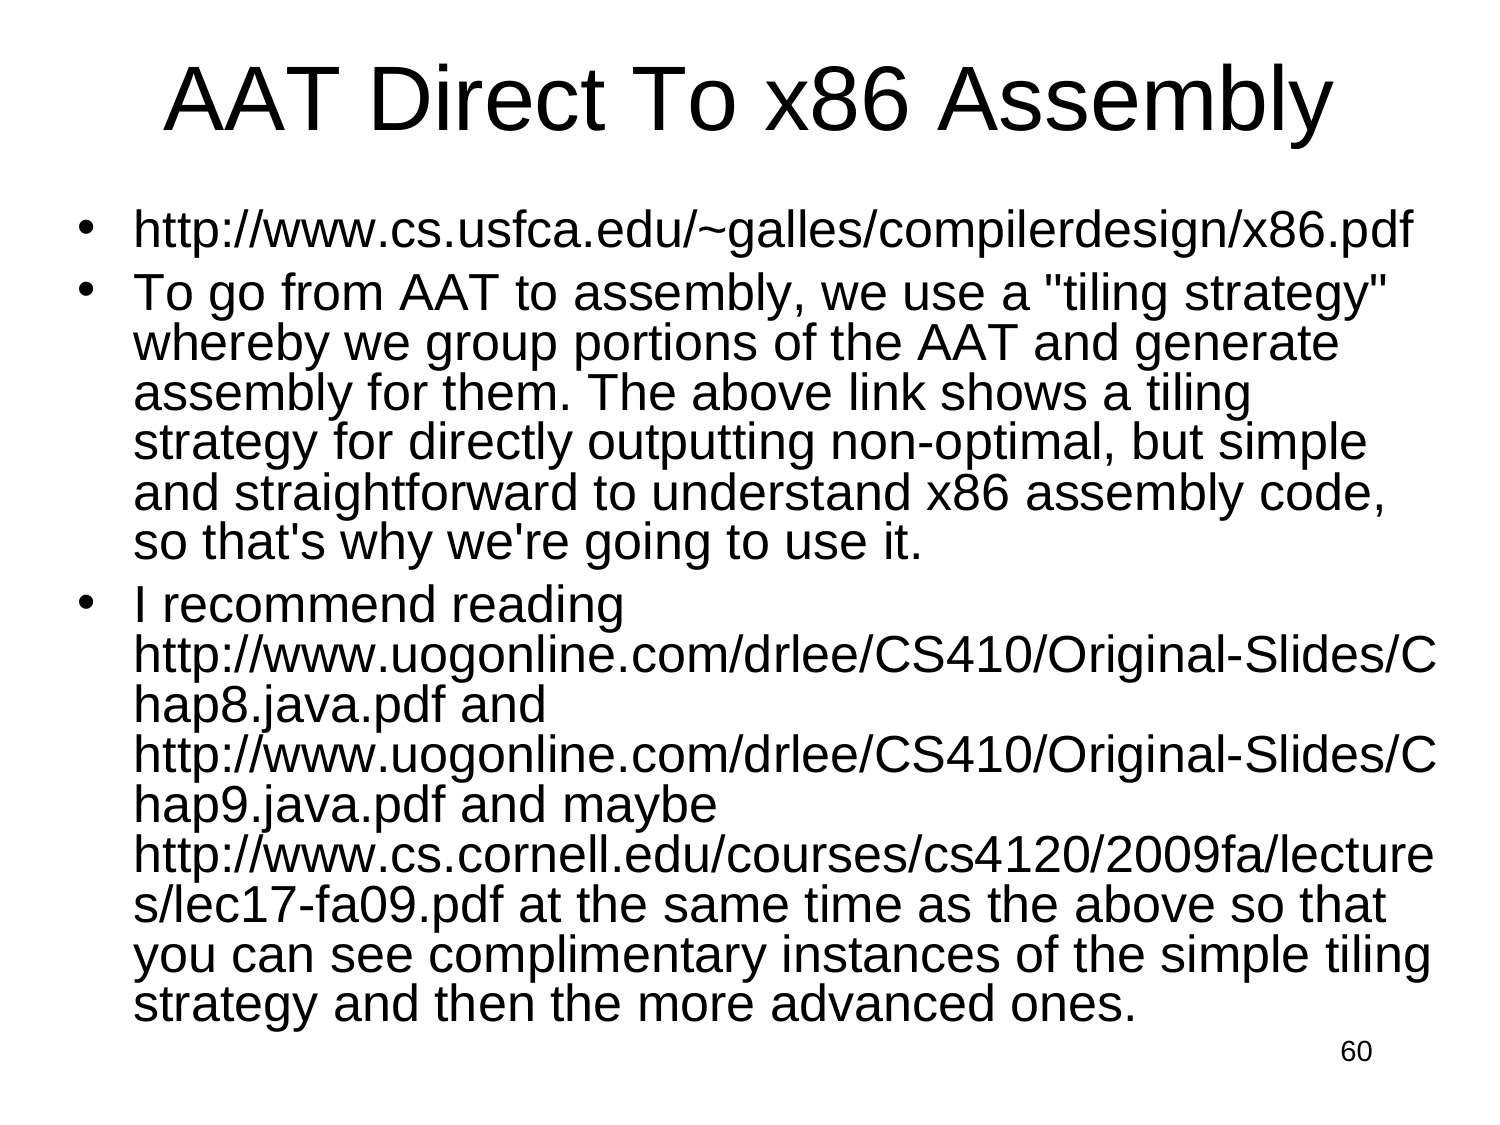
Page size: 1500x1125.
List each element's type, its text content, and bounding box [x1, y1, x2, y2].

list http://www.cs.usfca.edu/~galles/compilerdesign/x86.pdf To go from AAT to assembly, we use a "tiling strategy" whereby we group portions of the AAT and generate assembly for them. The above link shows a tiling strategy for directly outputting non-optimal, but simple and straightforward to understand x86 assembly code, so that's why we're going to use it. I recommend reading http://www.uogonline.com/drlee/CS410/Original-Slides/Chap8.java.pdf and http://www.uogonline.com/drlee/CS410/Original-Slides/Chap9.java.pdf and maybe http://www.cs.cornell.edu/courses/cs4120/2009fa/lectures/lec17-fa09.pdf at the same time as the above so that you can see complimentary instances of the simple tiling strategy and then the more advanced ones. [62, 200, 1463, 1076]
title AAT Direct To x86 Assembly [0, 0, 1500, 188]
text_box <number> [1074, 1025, 1388, 1101]
